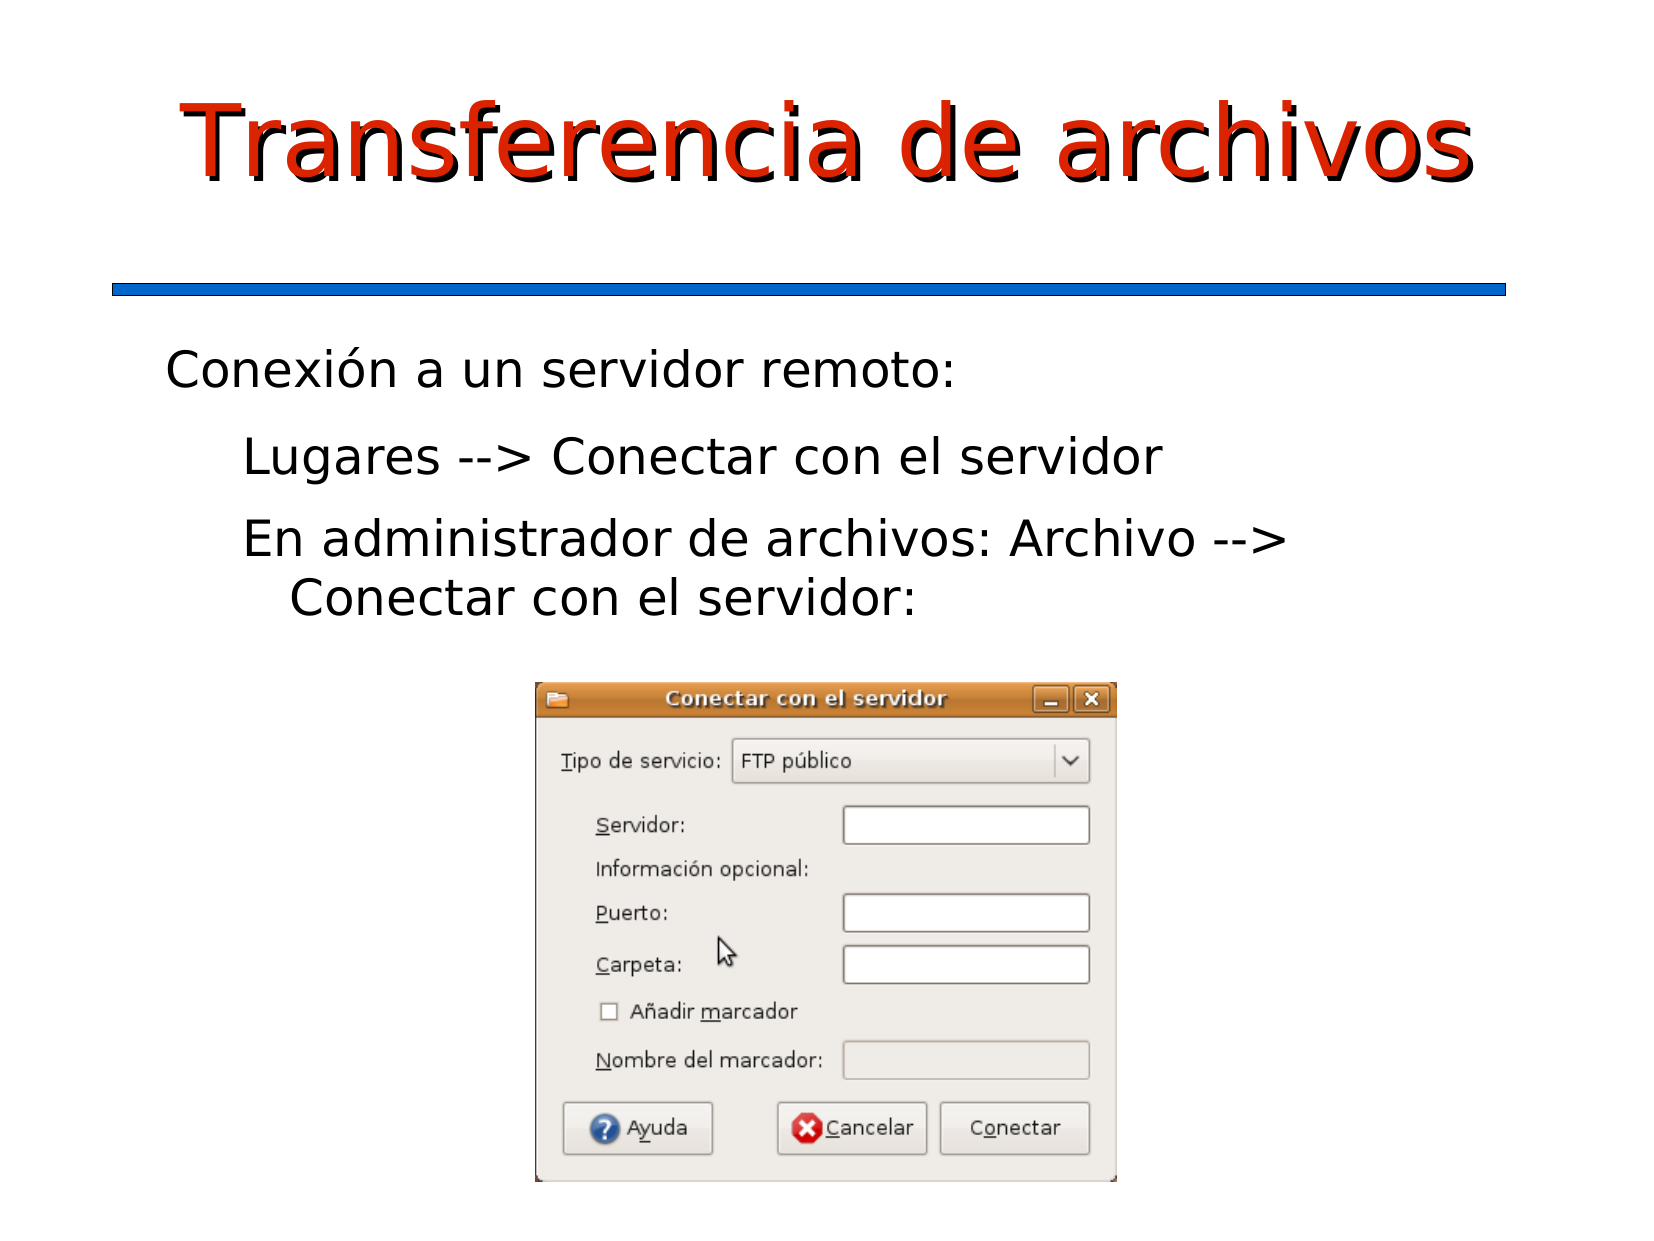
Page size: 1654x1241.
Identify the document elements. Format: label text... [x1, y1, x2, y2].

list Conexión a un servidor remoto: Lugares --> Conectar con el servidor En administrador de archivos: Archivo --> Conectar con el servidor: [147, 340, 1477, 1123]
picture [535, 682, 1117, 1182]
title Transferencia de archivos [121, 83, 1534, 200]
